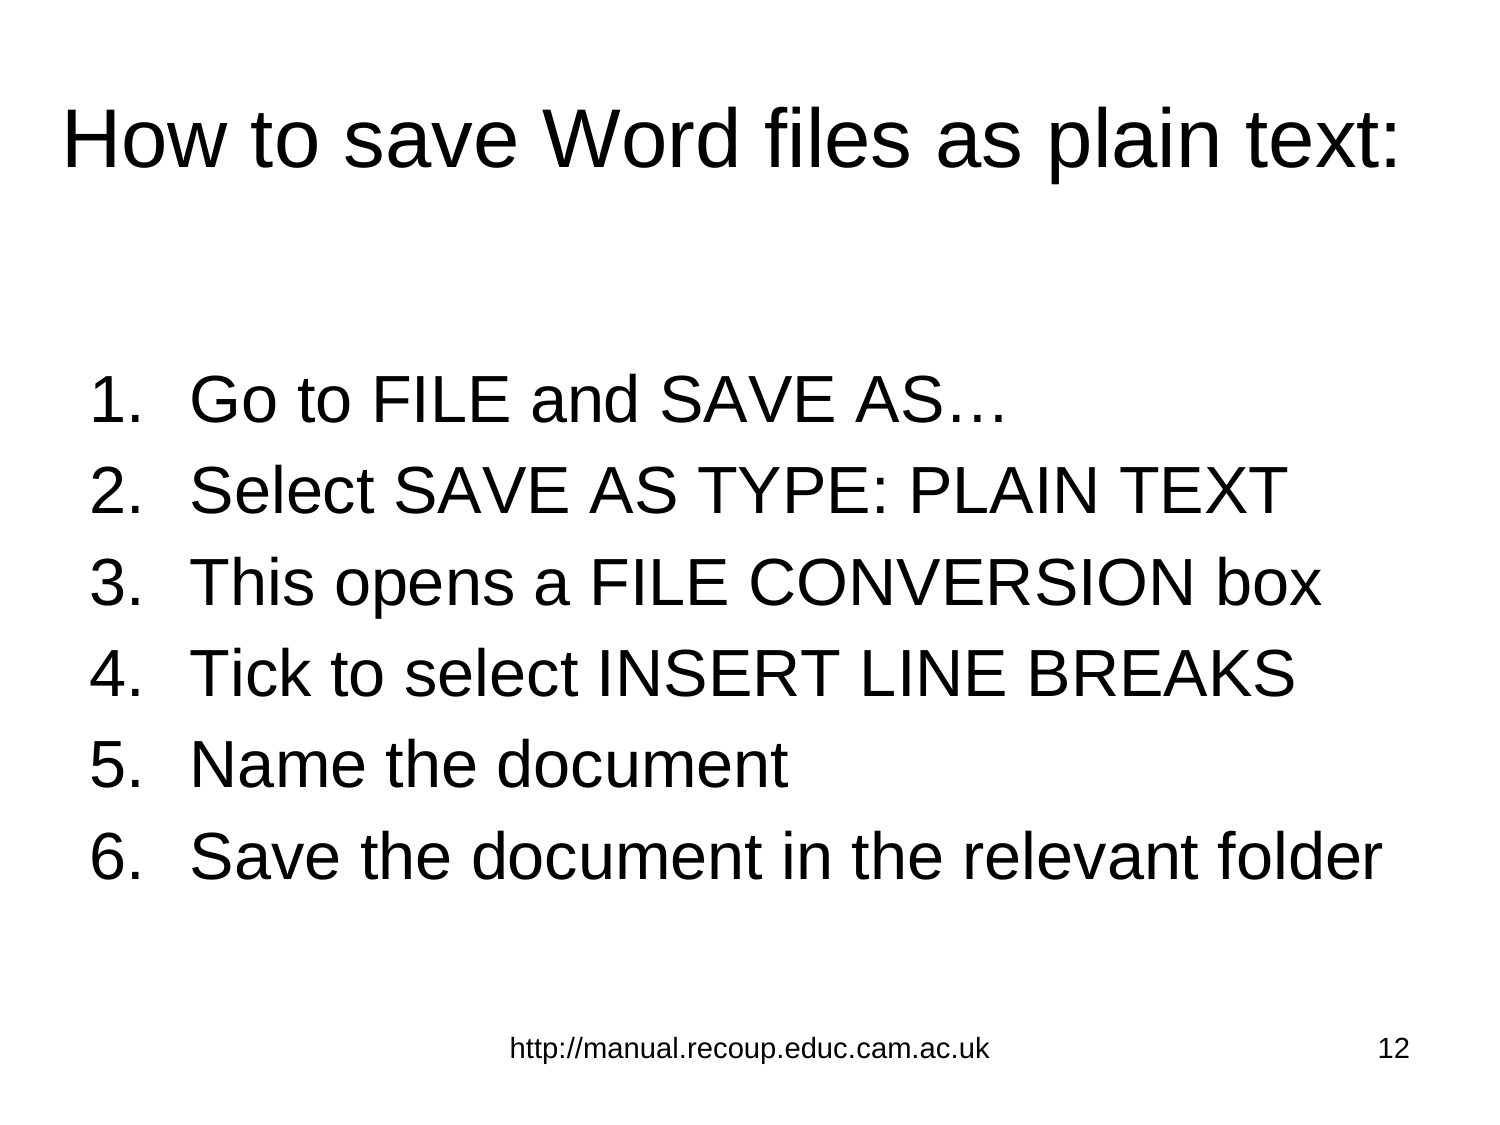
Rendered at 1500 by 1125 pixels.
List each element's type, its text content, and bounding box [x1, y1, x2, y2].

list Go to FILE and SAVE AS… Select SAVE AS TYPE: PLAIN TEXT This opens a FILE CONVERSION box Tick to select INSERT LINE BREAKS Name the document Save the document in the relevant folder [75, 262, 1426, 1006]
title How to save Word files as plain text: [41, 45, 1425, 233]
